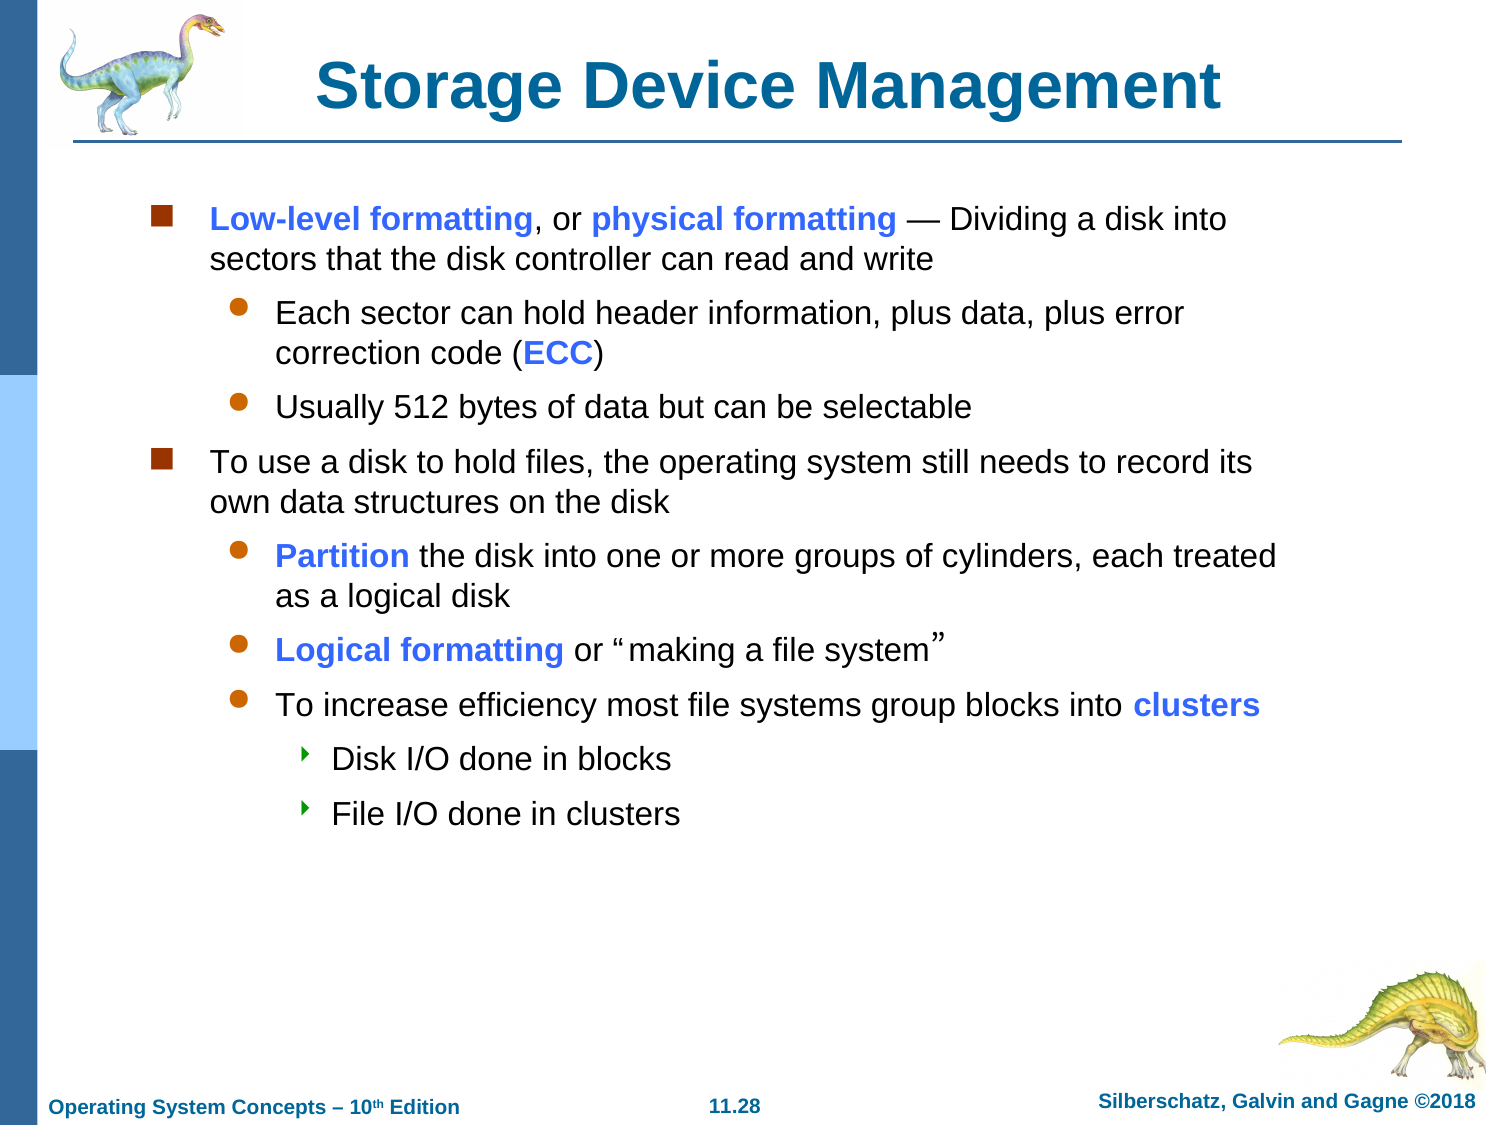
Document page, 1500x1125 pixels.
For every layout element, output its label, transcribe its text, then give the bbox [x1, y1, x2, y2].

picture [1275, 959, 1486, 1090]
title Storage Device Management [113, 35, 1426, 130]
list Low-level formatting, or physical formatting — Dividing a disk into sectors that the disk controller can read and write Each sector can hold header information, plus data, plus error correction code (ECC) Usually 512 bytes of data but can be selectable To use a disk to hold files, the operating system still needs to record its own data structures on the disk Partition the disk into one or more groups of cylinders, each treated as a logical disk Logical formatting or “making a file system” To increase efficiency most file systems group blocks into clusters Disk I/O done in blocks File I/O done in clusters [138, 189, 1328, 934]
picture [1415, 1093, 1423, 1098]
picture [46, 0, 243, 149]
